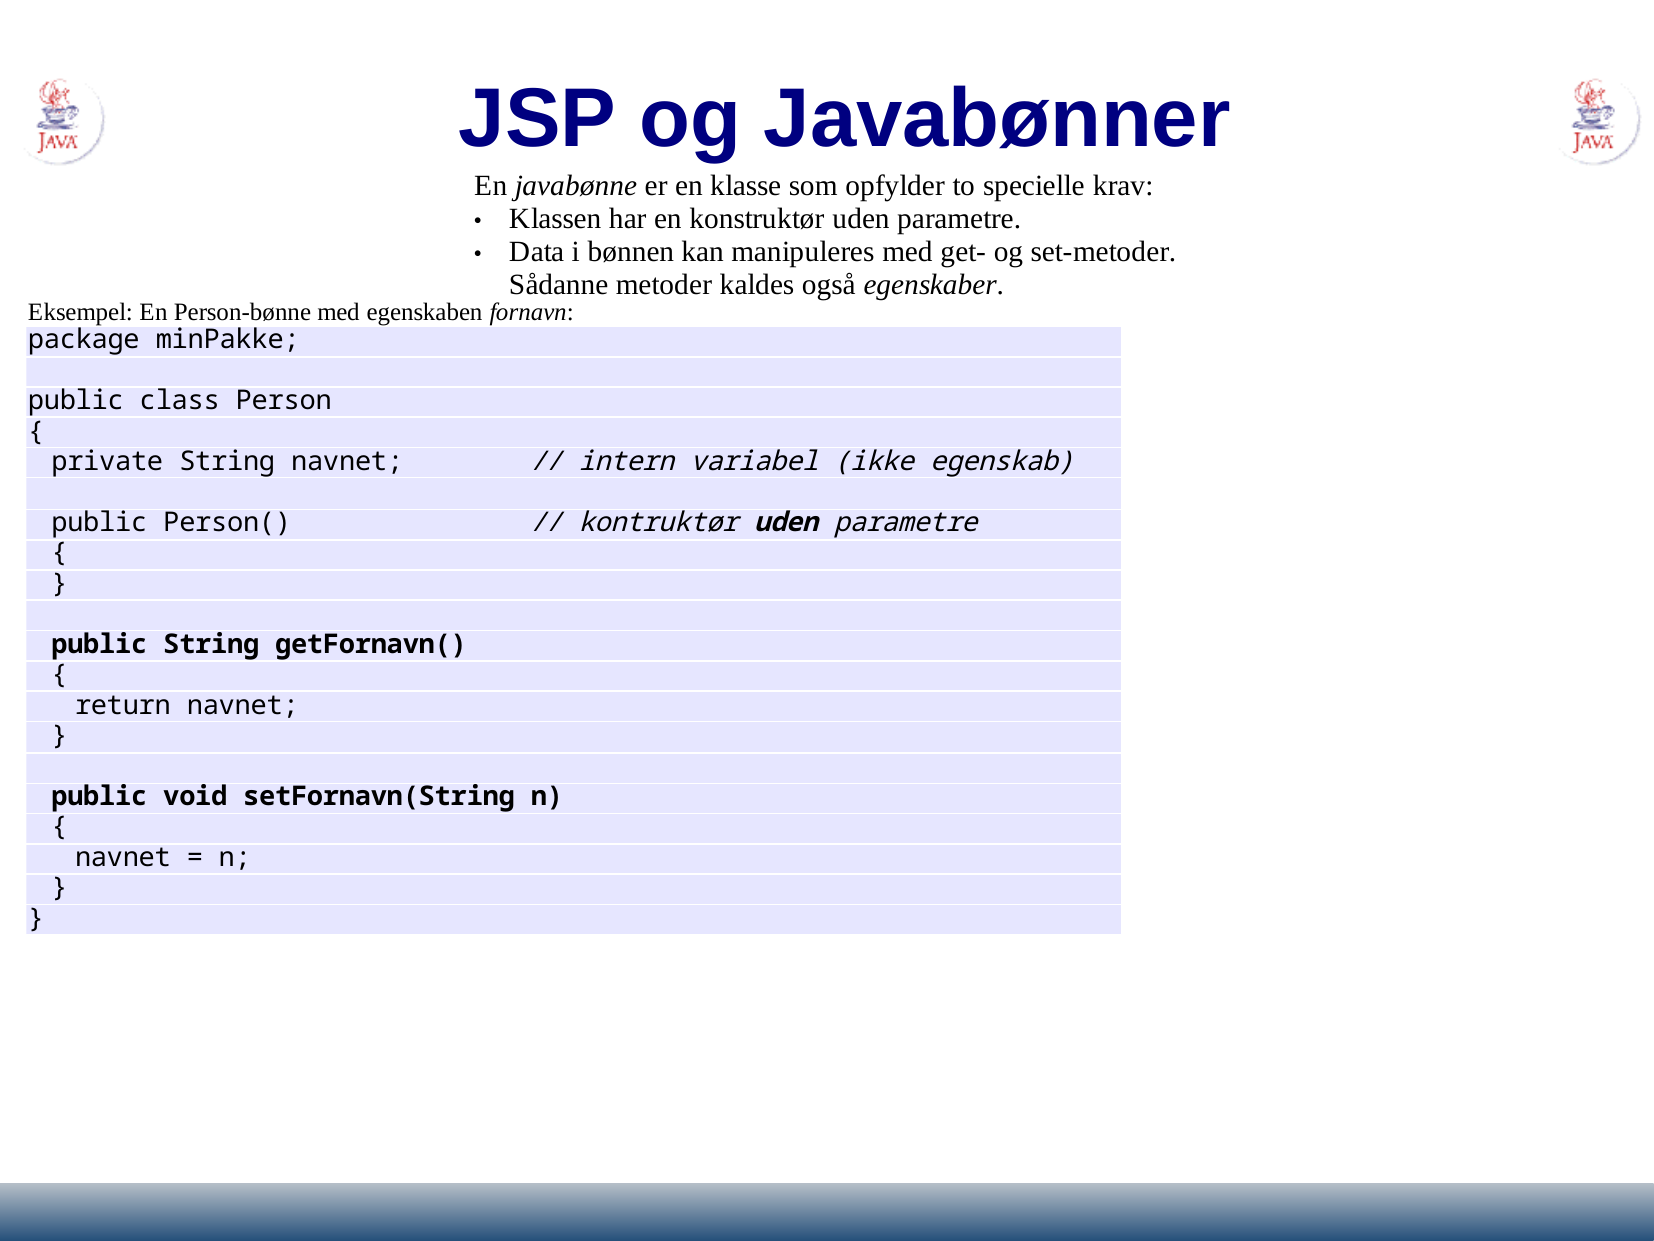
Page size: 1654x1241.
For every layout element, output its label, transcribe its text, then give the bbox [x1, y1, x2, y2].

picture [1545, 71, 1645, 168]
title JSP og Javabønner [156, 14, 1534, 222]
picture [10, 71, 109, 169]
chart [26, 168, 1654, 1118]
